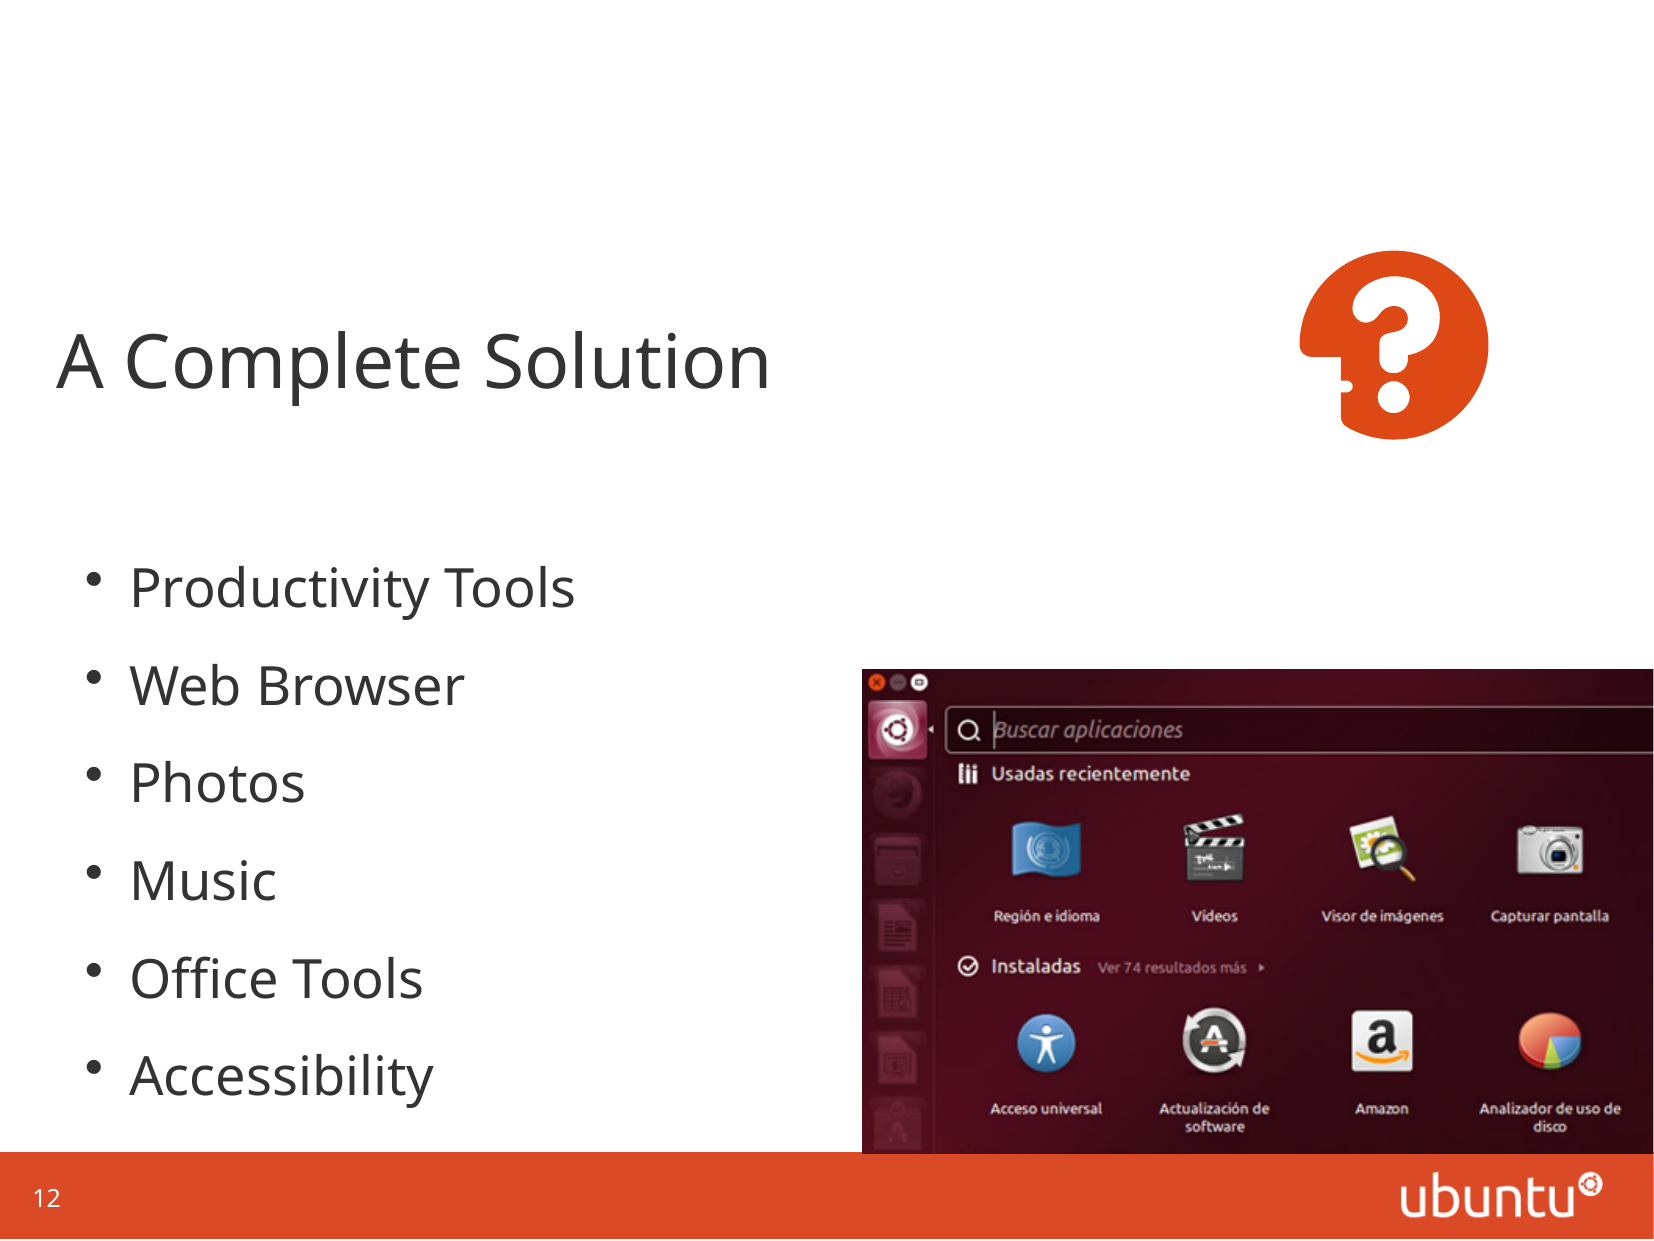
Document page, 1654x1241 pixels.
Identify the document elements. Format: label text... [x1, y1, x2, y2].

picture [862, 669, 1654, 1239]
list Productivity Tools Web Browser Photos Music Office Tools Accessibility [76, 512, 1588, 1241]
title A Complete Solution [56, 130, 1596, 587]
picture [0, 1152, 76, 1239]
picture [1275, 226, 1513, 464]
